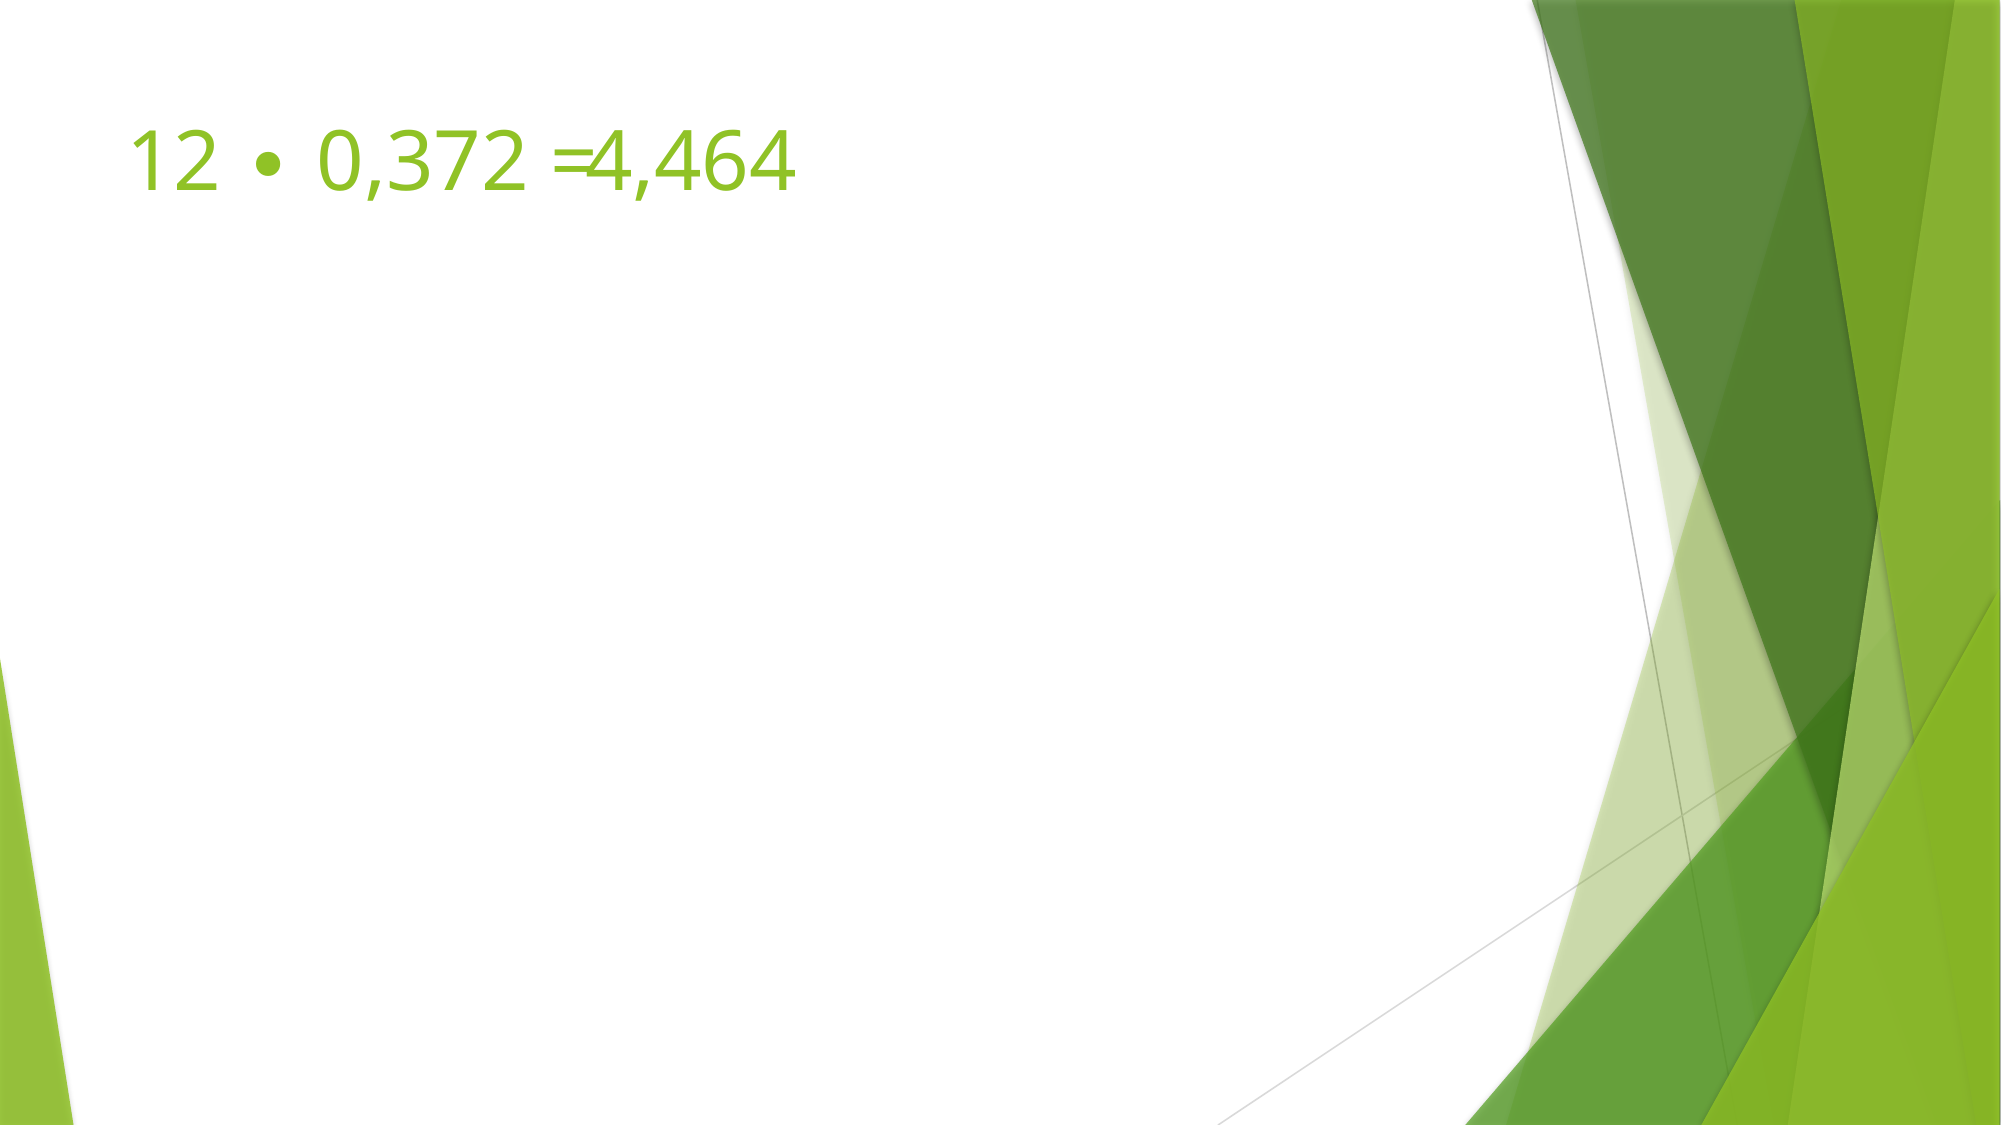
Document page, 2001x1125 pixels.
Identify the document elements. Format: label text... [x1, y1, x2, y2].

title 12 ∙ 0,372 = [111, 99, 570, 317]
text_box 4,464 [570, 99, 1981, 317]
